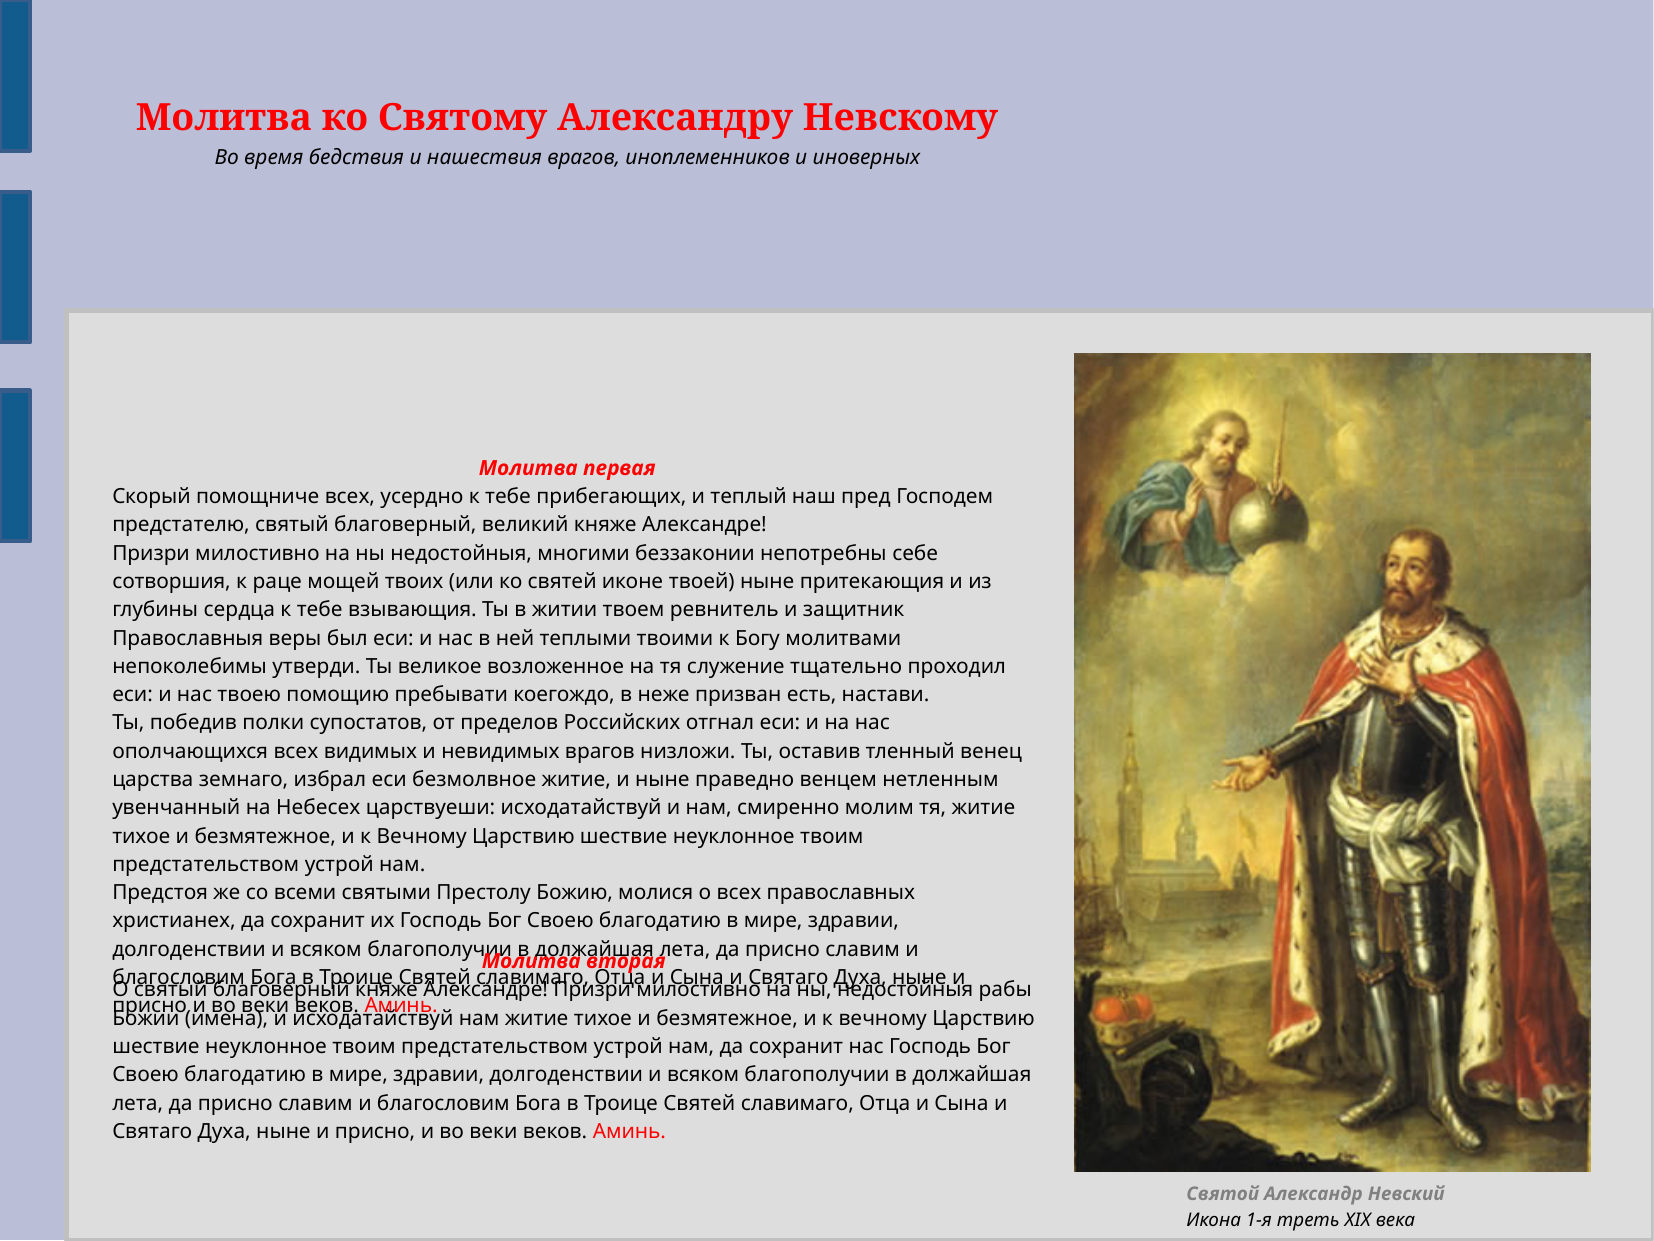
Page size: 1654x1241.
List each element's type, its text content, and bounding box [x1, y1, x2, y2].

text_box Молитва вторая О святый благоверный княже Александре! Призри милостивно на ны, недостойныя рабы Божии (имена), и исходатайствуй нам житие тихое и безмятежное, и к вечному Царствию шествие неуклонное твоим предстательством устрой нам, да сохранит нас Господь Бог Своею благодатию в мире, здравии, долгоденствии и всяком благополучии в должайшая лета, да присно славим и благословим Бога в Троице Святей славимаго, Отца и Сына и Святаго Духа, ныне и присно, и во веки веков. Аминь. [97, 938, 1075, 1241]
picture [1074, 353, 1591, 1172]
title [65, 0, 1478, 261]
text_box Молитва ко Святому Александру Невскому Во время бедствия и нашествия врагов, иноплеменников и иноверных Молитва первая Скорый помощниче всех, усердно к тебе прибегающих, и теплый наш пред Господем предстателю, святый благоверный, великий княже Александре! Призри милостивно на ны недостойныя, многими беззаконии непотребны себе сотворшия, к раце мощей твоих (или ко святей иконе твоей) ныне притекающия и из глубины сердца к тебе взывающия. Ты в житии твоем ревнитель и защитник Православныя веры был еси: и нас в ней теплыми твоими к Богу молитвами непоколебимы утверди. Ты великое возложенное на тя служение тщательно проходил еси: и нас твоею помощию пребывати коегождо, в неже призван есть, настави. Ты, победив полки супостатов, от пределов Российских отгнал еси: и на нас ополчающихся всех видимых и невидимых врагов низложи. Ты, оставив тленный венец царства земнаго, избрал еси безмолвное житие, и ныне праведно венцем нетленным увенчанный на Небесех царствуеши: исходатайствуй и нам, смиренно молим тя, житие тихое и безмятежное, и к Вечному Царствию шествие неуклонное твоим предстательством устрой нам. Предстоя же со всеми святыми Престолу Божию, молися о всех православных христианех, да сохранит их Господь Бог Своею благодатию в мире, здравии, долгоденствии и всяком благополучии в должайшая лета, да присно славим и благословим Бога в Троице Святей славимаго, Отца и Сына и Святаго Духа, ныне и присно и во веки веков. Аминь. [97, 32, 1042, 938]
text_box Святой Александр Невский Икона 1-я треть XIX века [1171, 1173, 1595, 1241]
